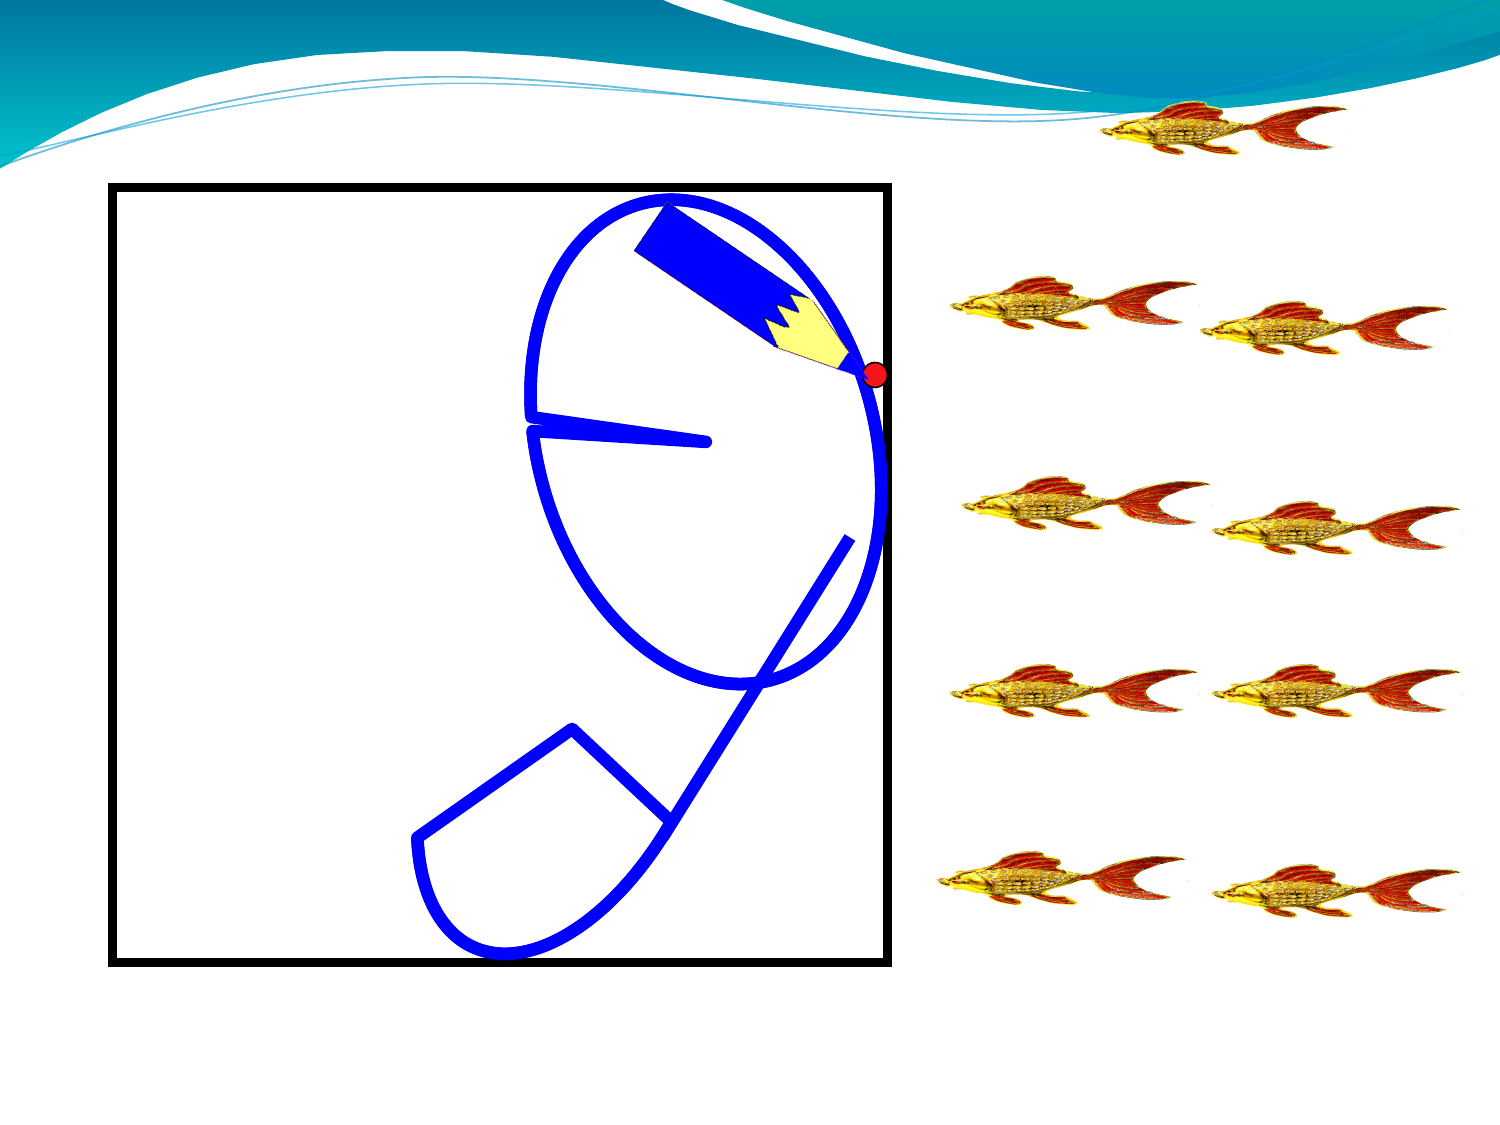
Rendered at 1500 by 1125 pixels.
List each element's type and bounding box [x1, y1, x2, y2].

picture [937, 849, 1188, 1025]
picture [1100, 99, 1168, 109]
picture [950, 662, 1200, 837]
picture [950, 99, 1463, 837]
text_box [537, 207, 875, 677]
text_box [112, 187, 888, 963]
text_box [677, 207, 818, 303]
picture [631, 201, 900, 413]
picture [1212, 862, 1463, 1037]
text_box [424, 738, 662, 947]
text_box [876, 379, 888, 470]
